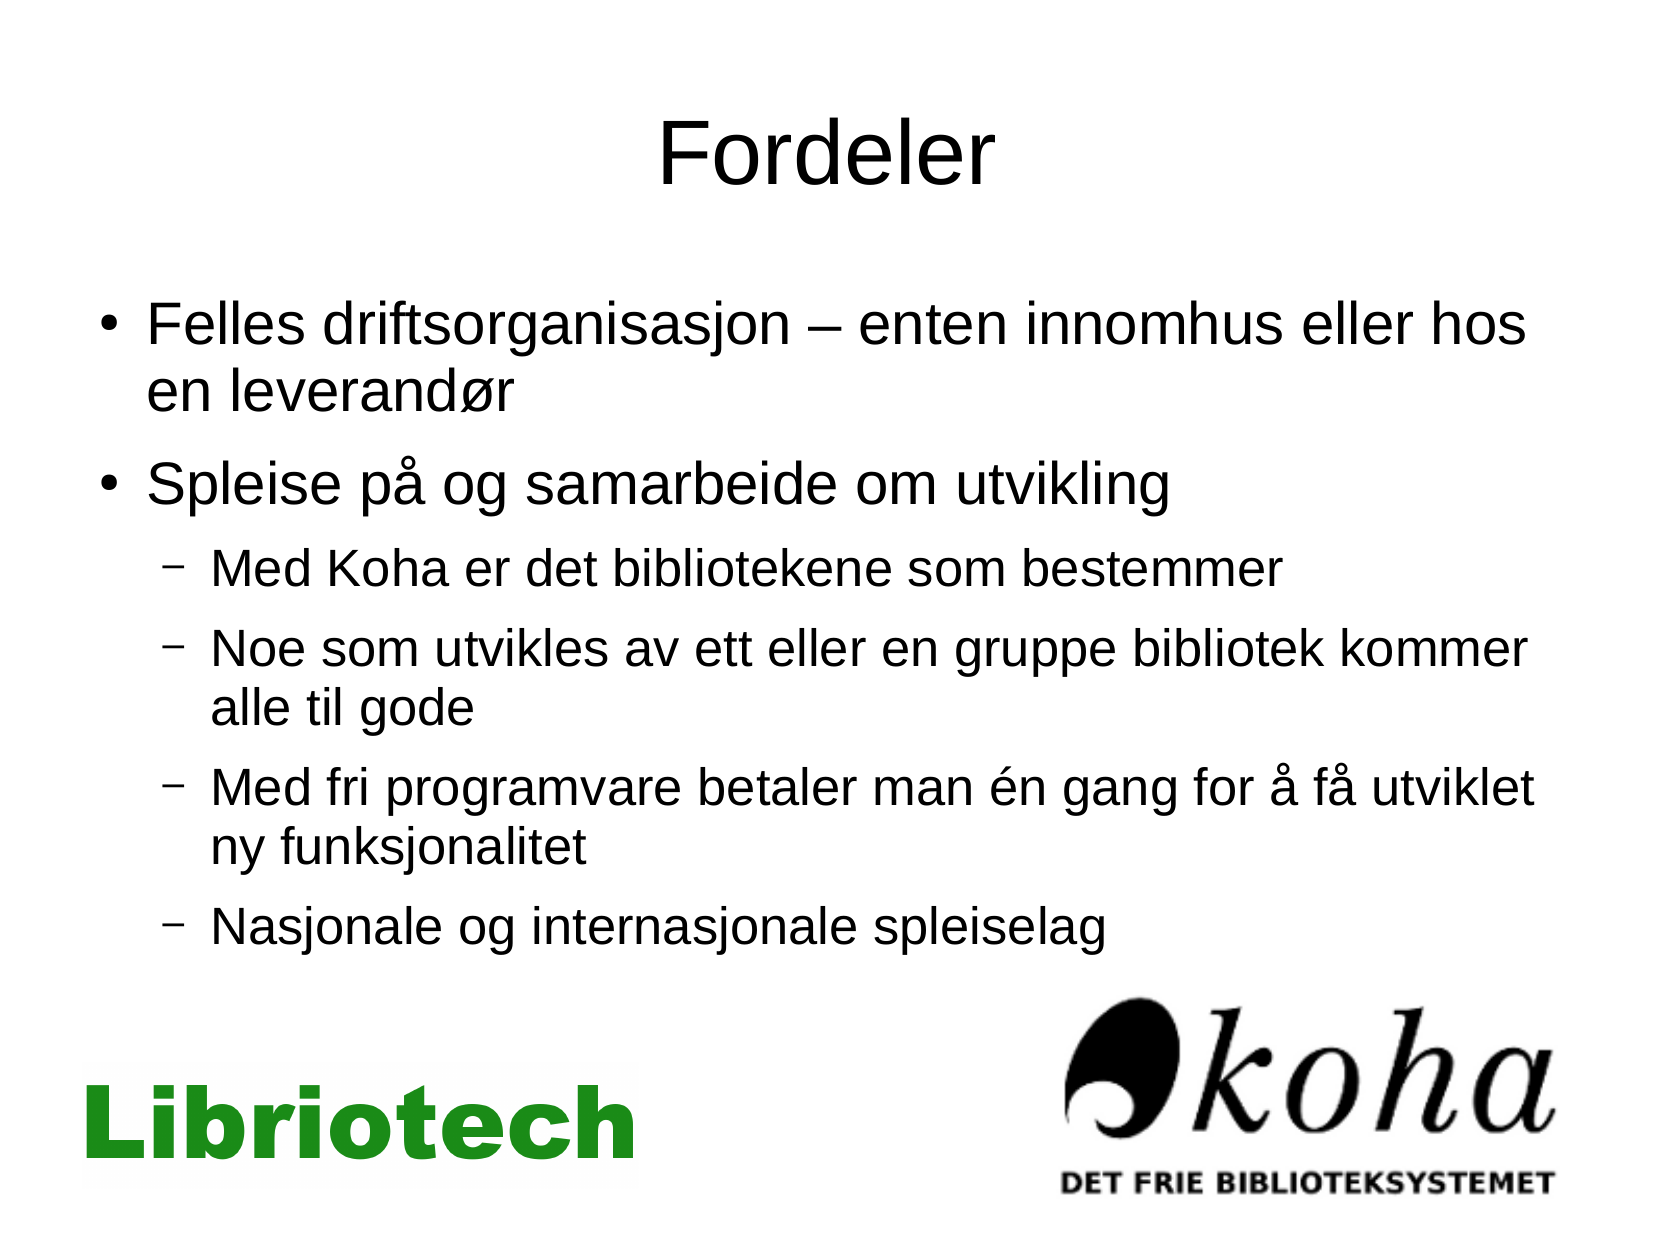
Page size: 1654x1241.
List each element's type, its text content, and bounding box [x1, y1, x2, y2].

list Felles driftsorganisasjon – enten innomhus eller hos en leverandør Spleise på og samarbeide om utvikling Med Koha er det bibliotekene som bestemmer Noe som utvikles av ett eller en gruppe bibliotek kommer alle til gode Med fri programvare betaler man én gang for å få utviklet ny funksjonalitet Nasjonale og internasjonale spleiselag [82, 290, 1571, 957]
picture [82, 1062, 639, 1189]
picture [1051, 988, 1568, 1205]
title Fordeler [82, 49, 1571, 257]
